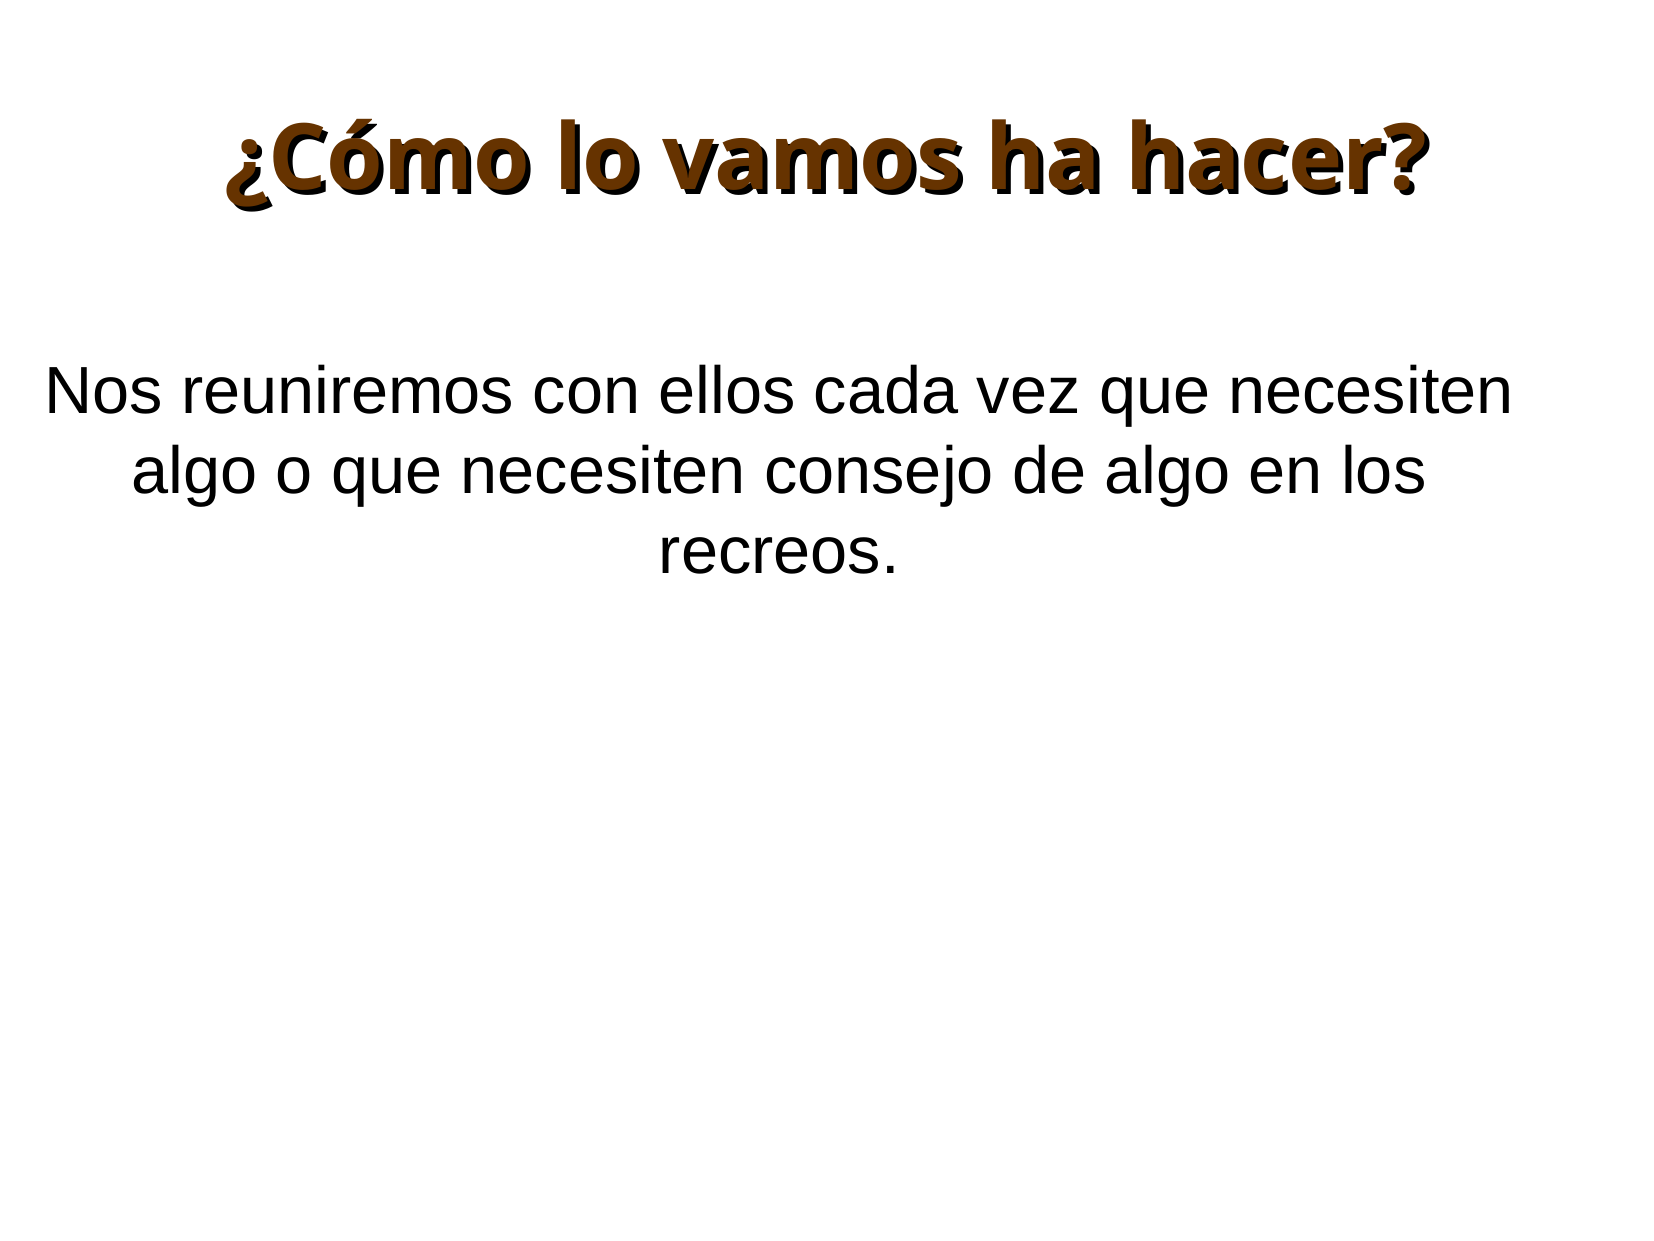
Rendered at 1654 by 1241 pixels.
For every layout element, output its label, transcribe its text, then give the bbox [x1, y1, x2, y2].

subtitle Nos reuniremos con ellos cada vez que necesiten algo o que necesiten consejo de algo en los recreos. [35, 107, 1524, 827]
title ¿Cómo lo vamos ha hacer? [82, 49, 1571, 257]
